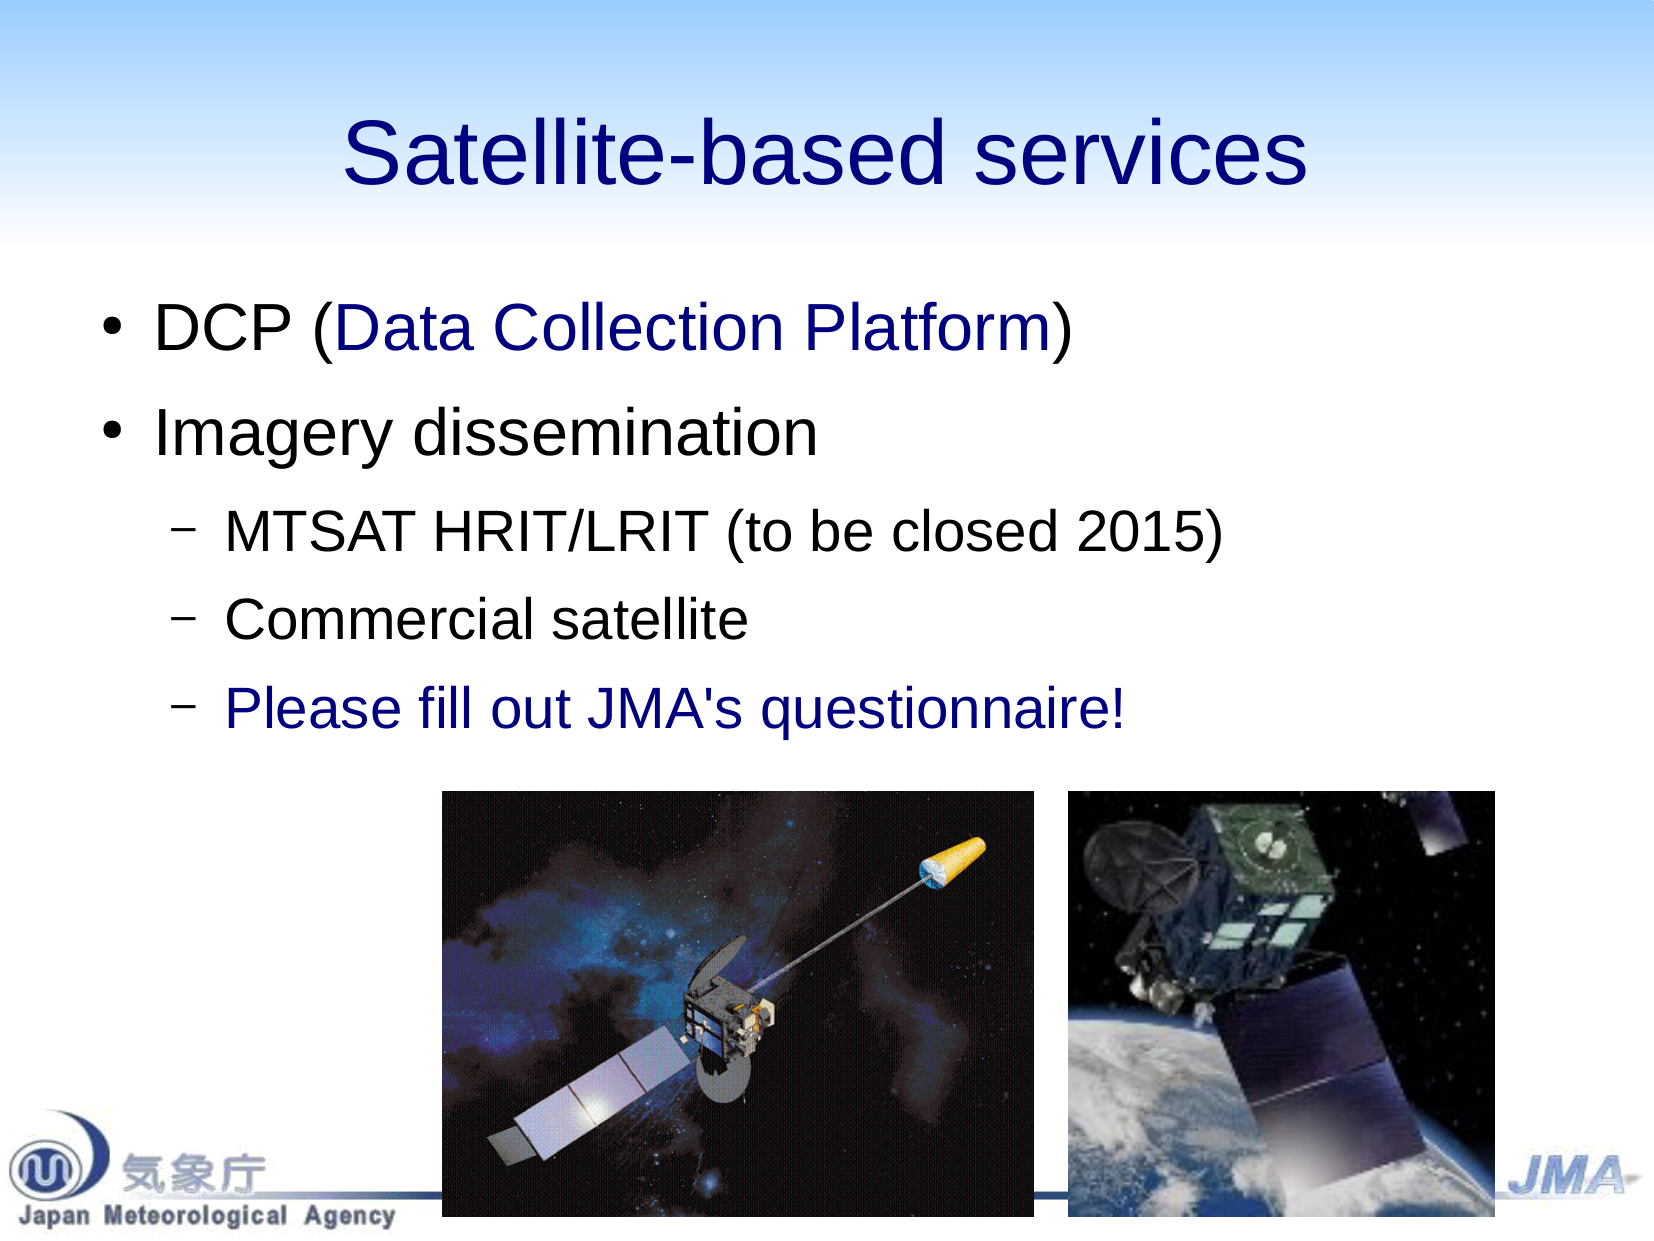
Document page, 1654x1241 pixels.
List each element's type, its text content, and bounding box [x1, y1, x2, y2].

picture [1, 791, 1654, 1241]
list DCP (Data Collection Platform) Imagery dissemination MTSAT HRIT/LRIT (to be closed 2015) Commercial satellite Please fill out JMA's questionnaire! [82, 290, 1571, 1010]
title Satellite-based services [82, 49, 1571, 257]
